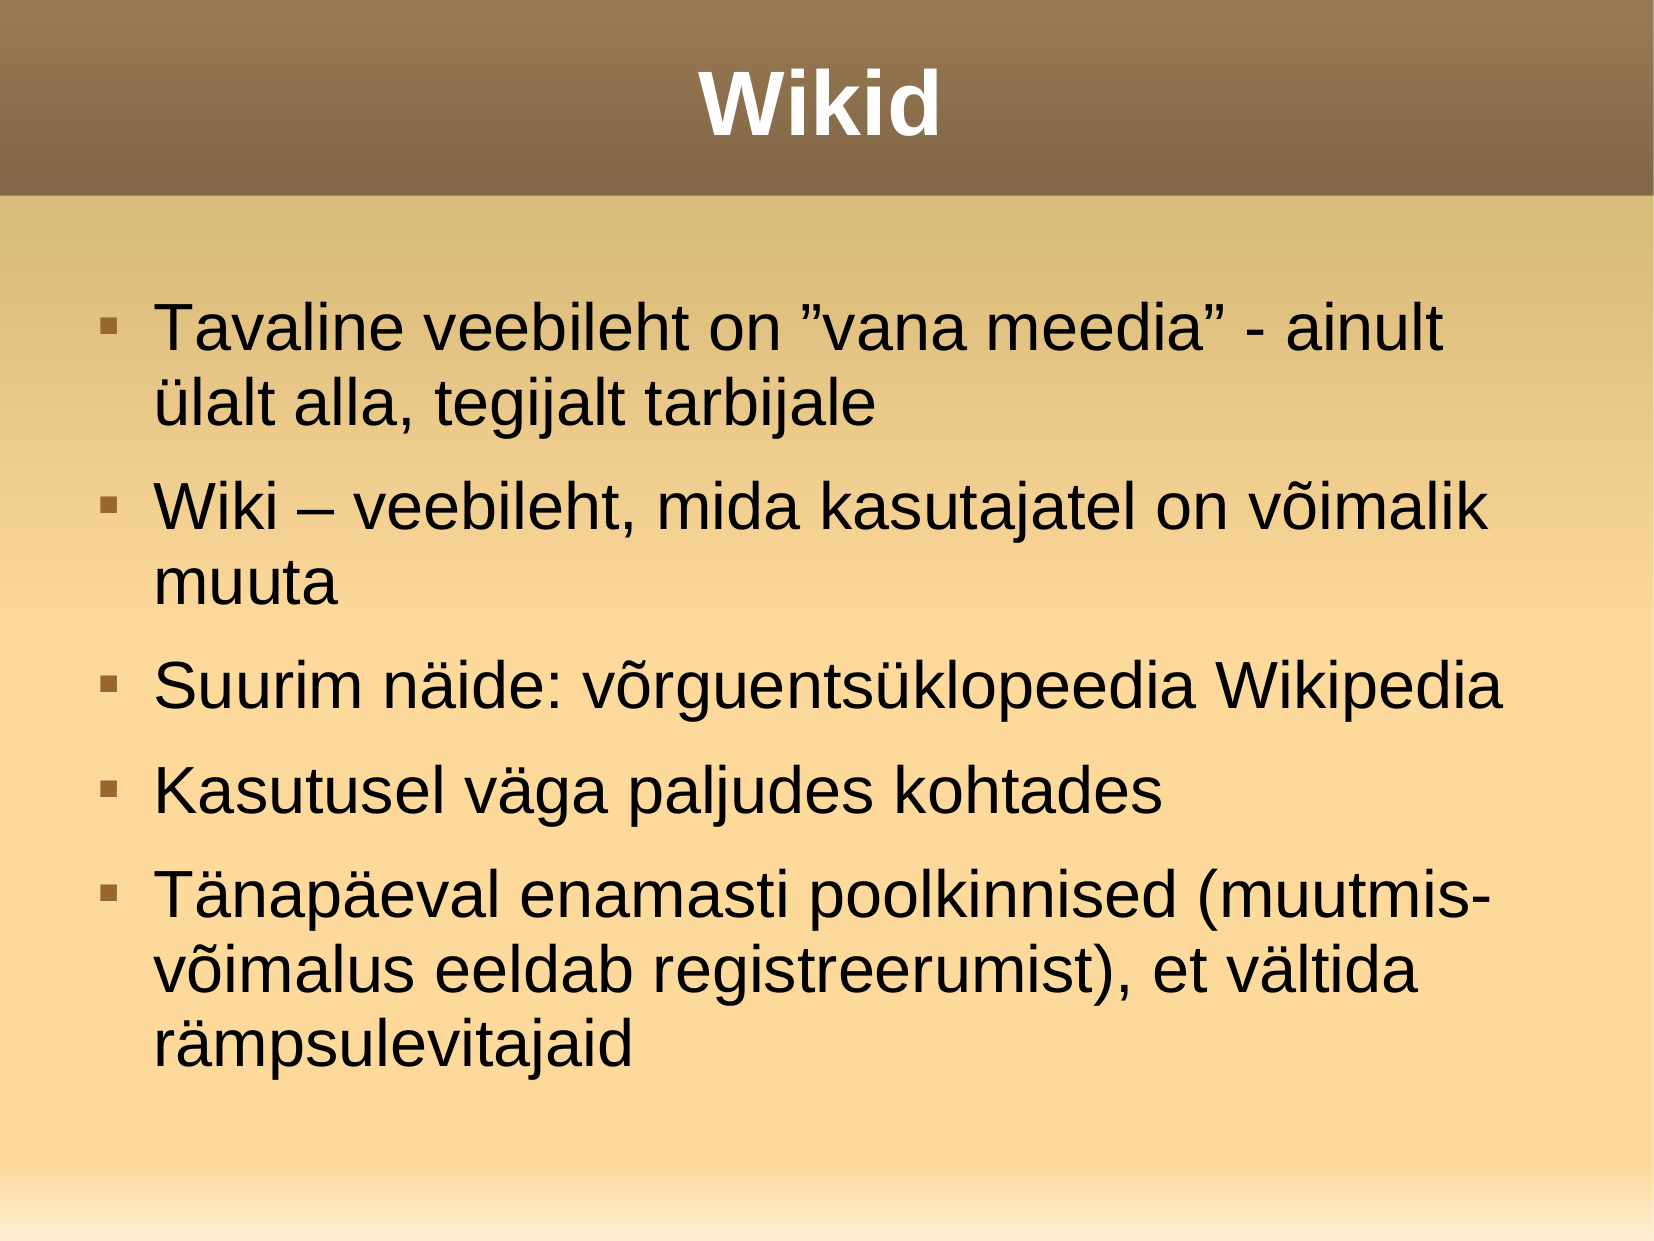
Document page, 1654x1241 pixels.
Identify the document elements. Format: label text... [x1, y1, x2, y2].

title Wikid [76, 7, 1565, 200]
picture [0, 0, 1654, 1241]
list Tavaline veebileht on ”vana meedia” - ainult ülalt alla, tegijalt tarbijale Wiki – veebileht, mida kasutajatel on võimalik muuta Suurim näide: võrguentsüklopeedia Wikipedia Kasutusel väga paljudes kohtades Tänapäeval enamasti poolkinnised (muutmis-võimalus eeldab registreerumist), et vältida rämpsulevitajaid [82, 290, 1571, 1094]
